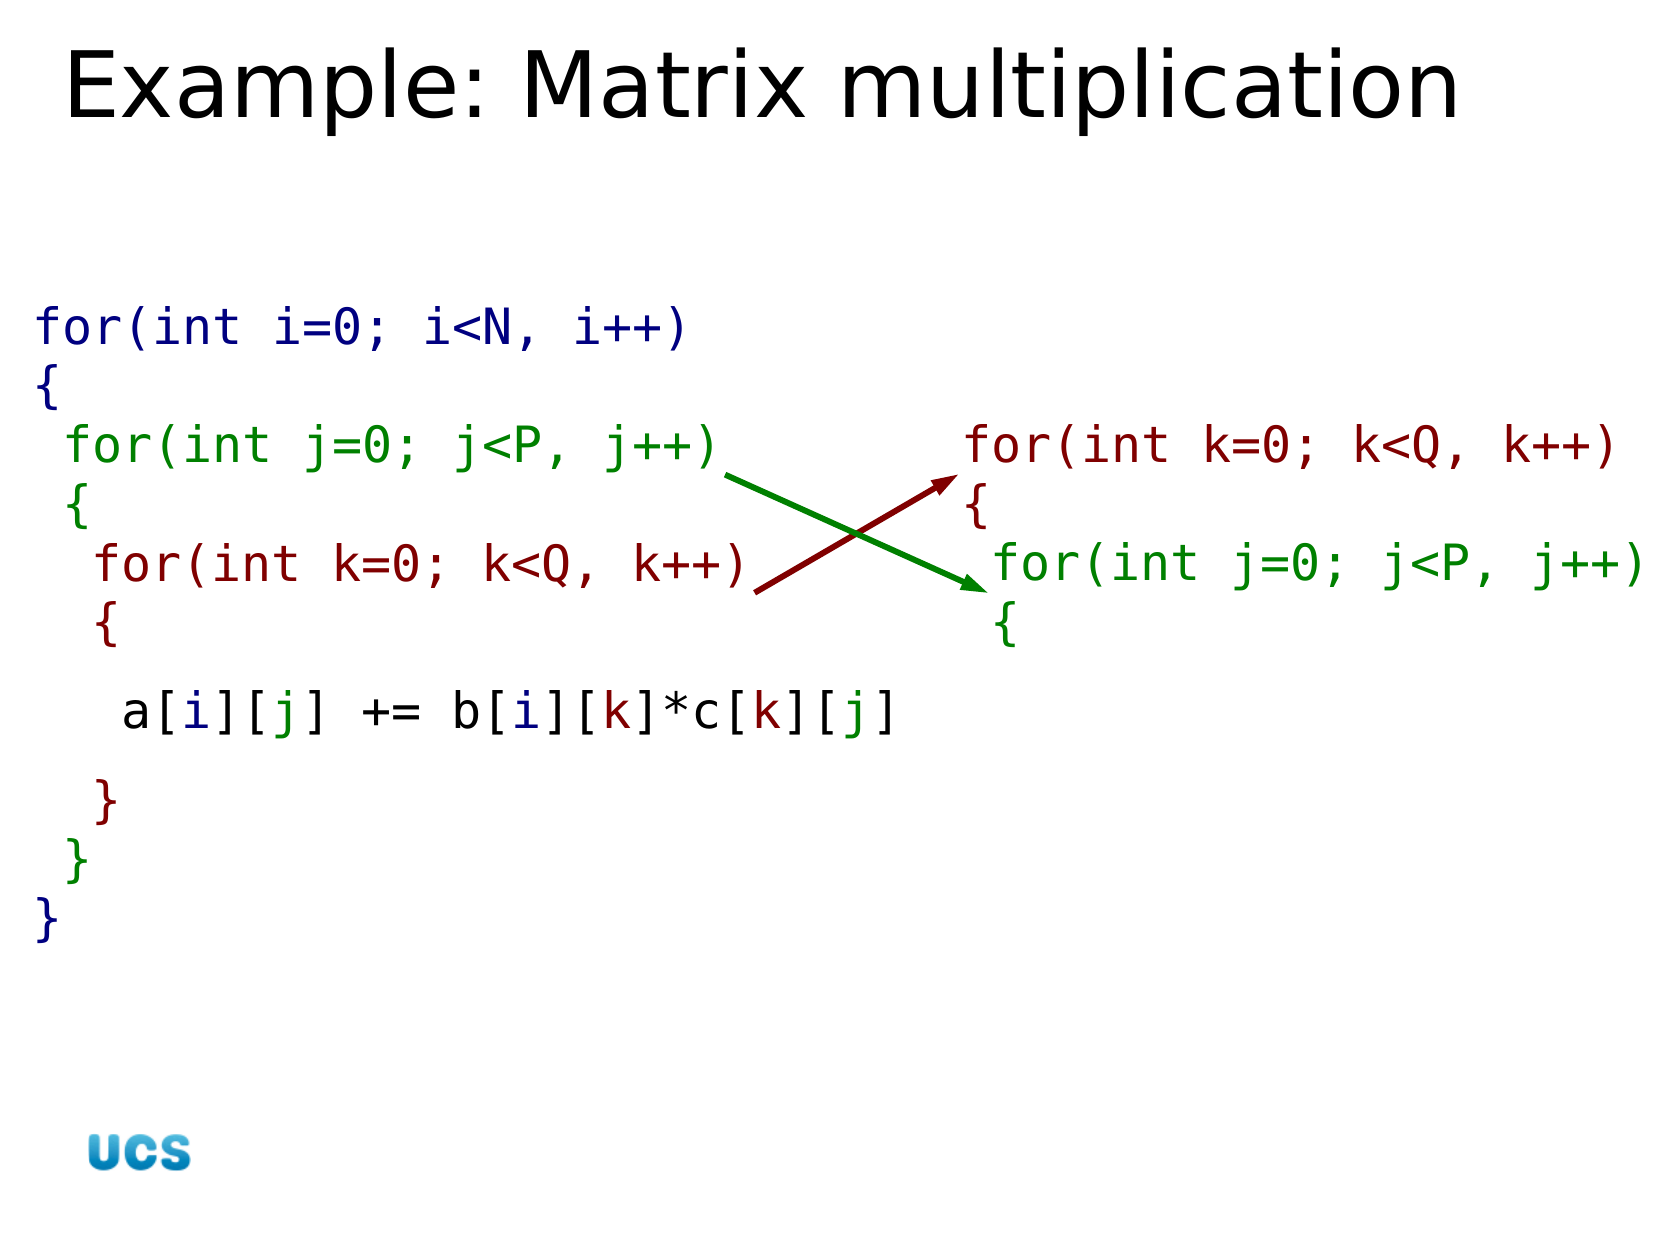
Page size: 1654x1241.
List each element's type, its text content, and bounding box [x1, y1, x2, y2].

text_box for(int k=0; k<Q, k++) { [957, 413, 1625, 536]
text_box for(int k=0; k<Q, k++) { [88, 531, 755, 655]
text_box } [59, 826, 96, 892]
text_box } [88, 767, 125, 832]
picture [88, 1133, 191, 1172]
text_box for(int i=0; i<N, i++) { [29, 295, 696, 418]
text_box a[i][j] += b[i][k]*c[k][j] [118, 679, 905, 744]
text_box } [29, 885, 66, 951]
text_box for(int j=0; j<P, j++) { [987, 531, 1654, 654]
text_box for(int j=0; j<P, j++) { [59, 413, 726, 536]
text_box Example: Matrix multiplication [59, 29, 1469, 143]
